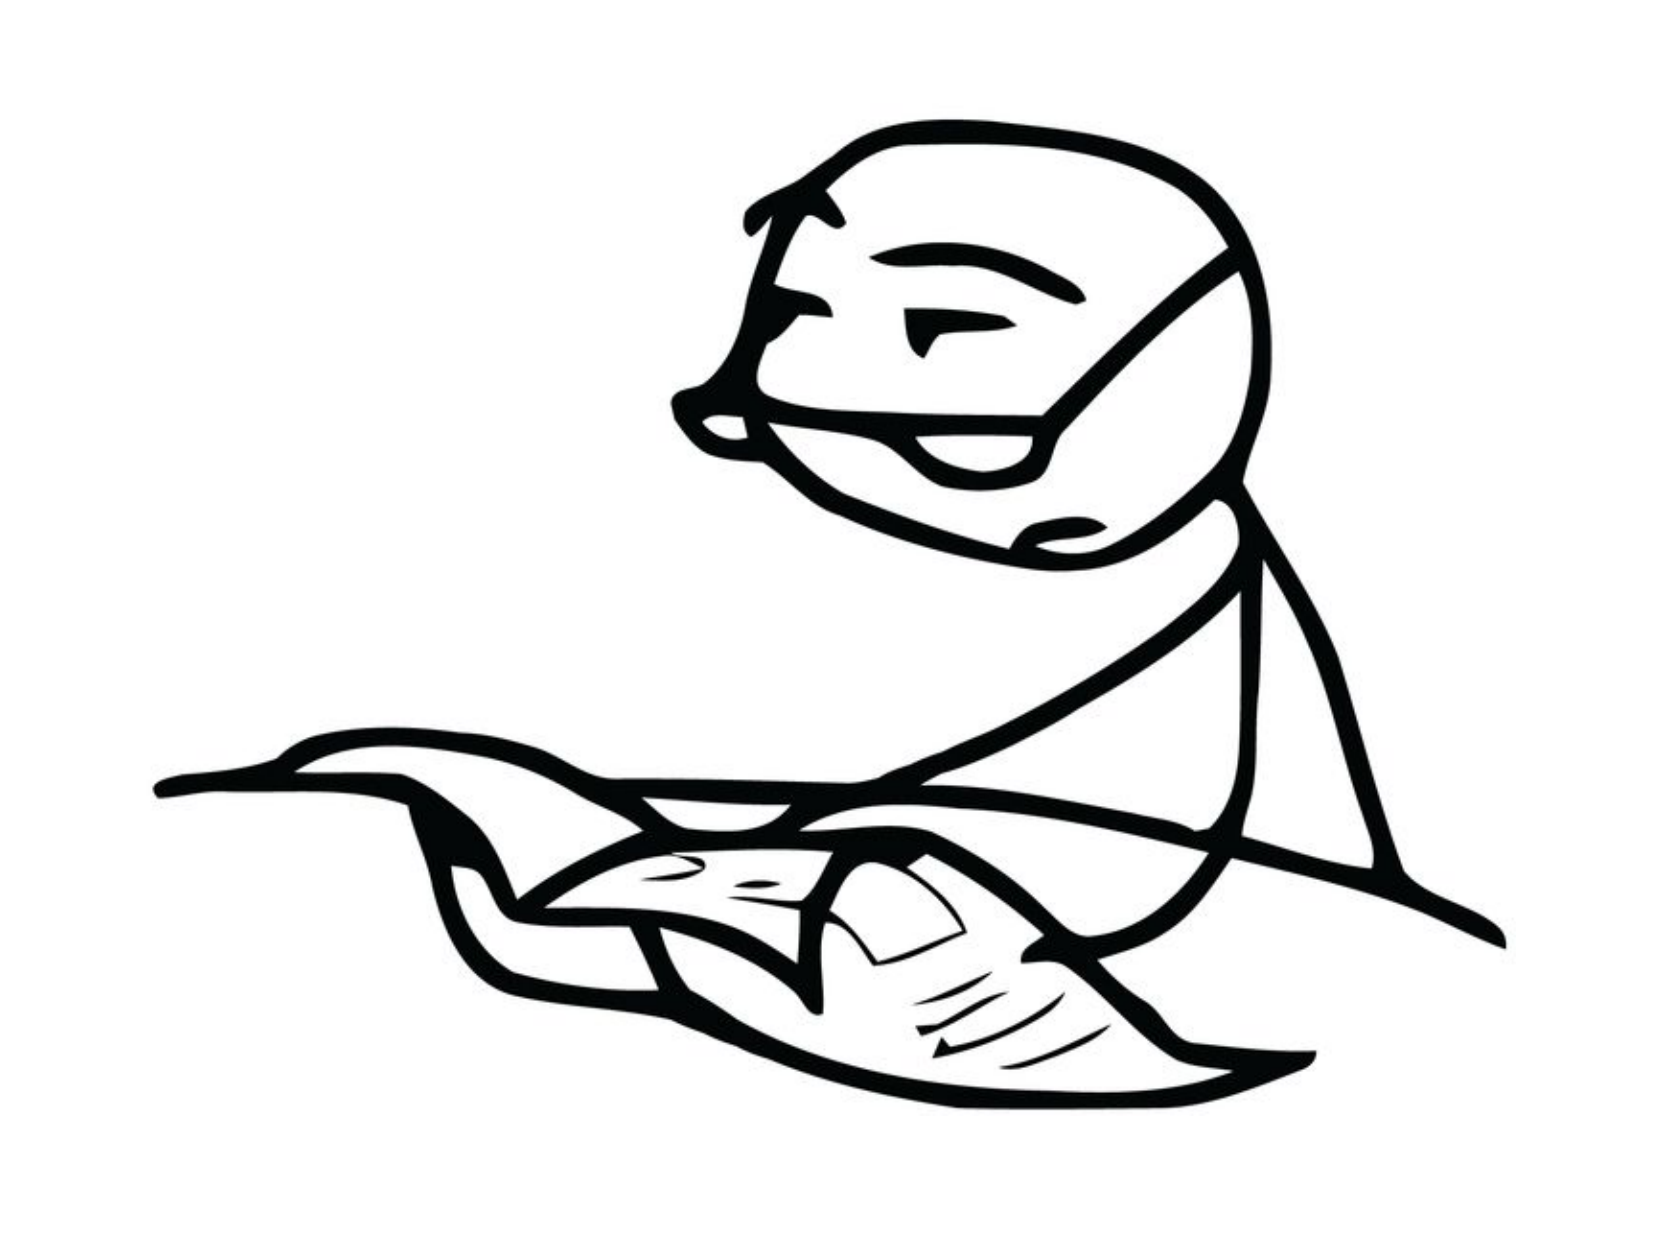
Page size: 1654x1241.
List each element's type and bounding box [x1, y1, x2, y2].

picture [105, 74, 1516, 1116]
